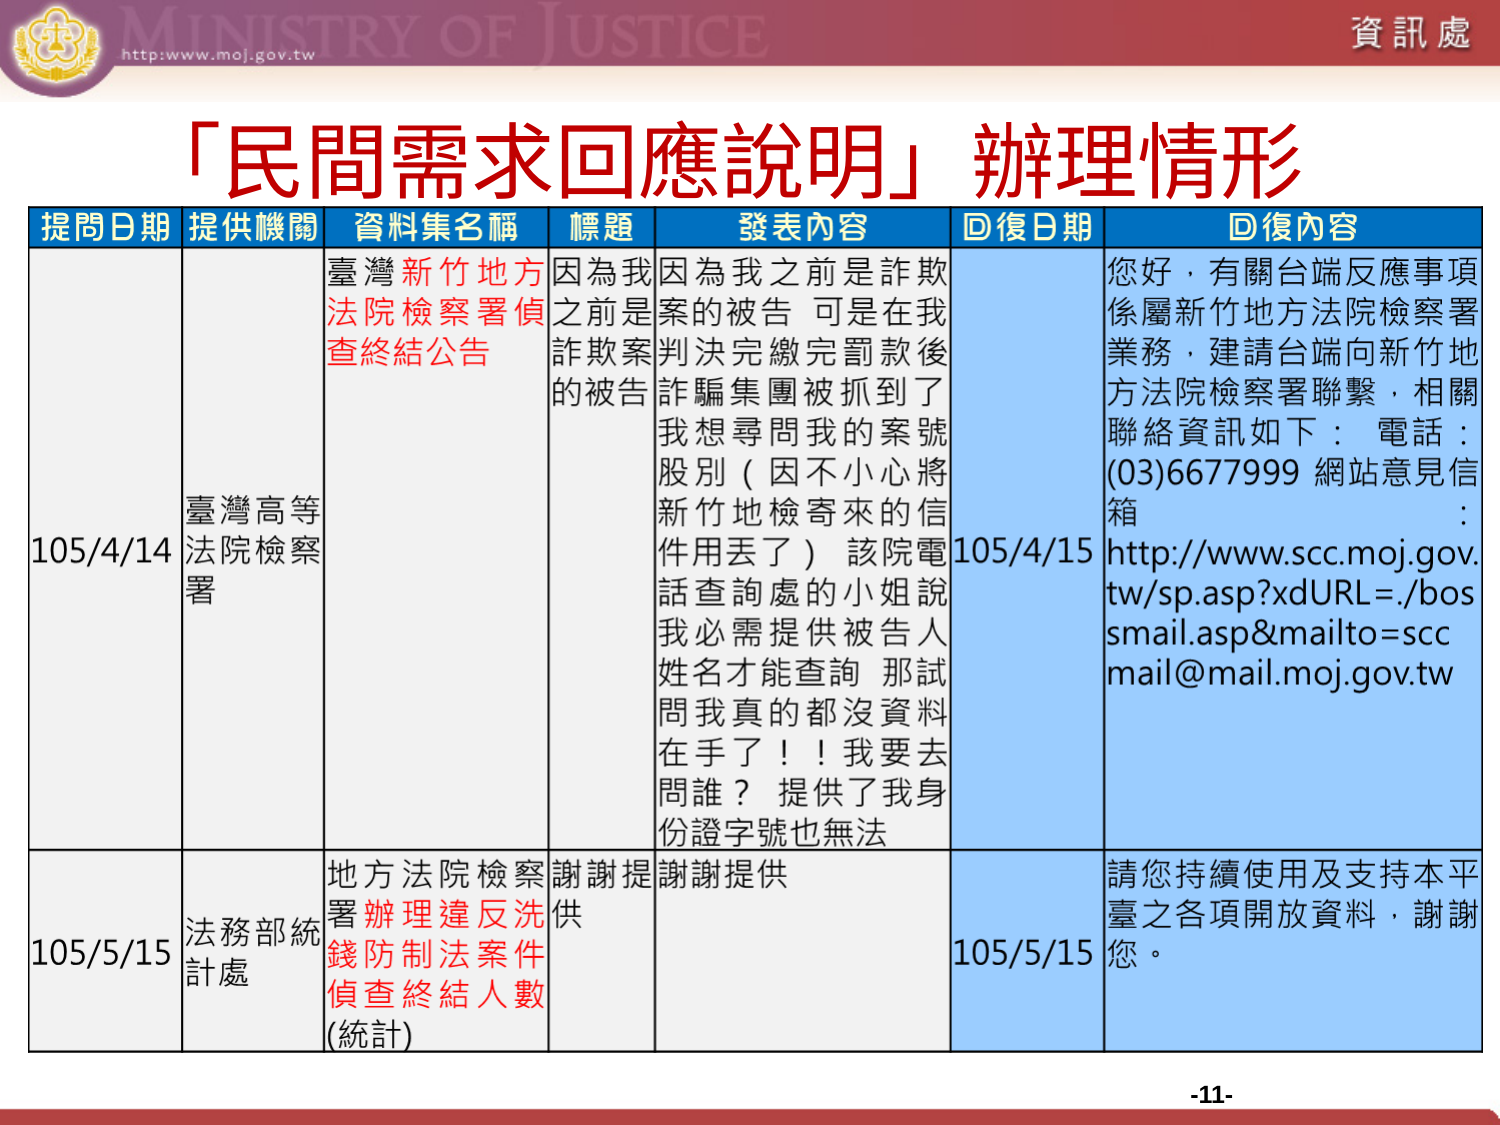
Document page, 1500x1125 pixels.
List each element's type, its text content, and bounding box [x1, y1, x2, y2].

text_box -11- [1175, 1070, 1488, 1109]
text_box 「民間需求回應說明」辦理情形 [123, 101, 1353, 197]
picture [28, 197, 1483, 1073]
